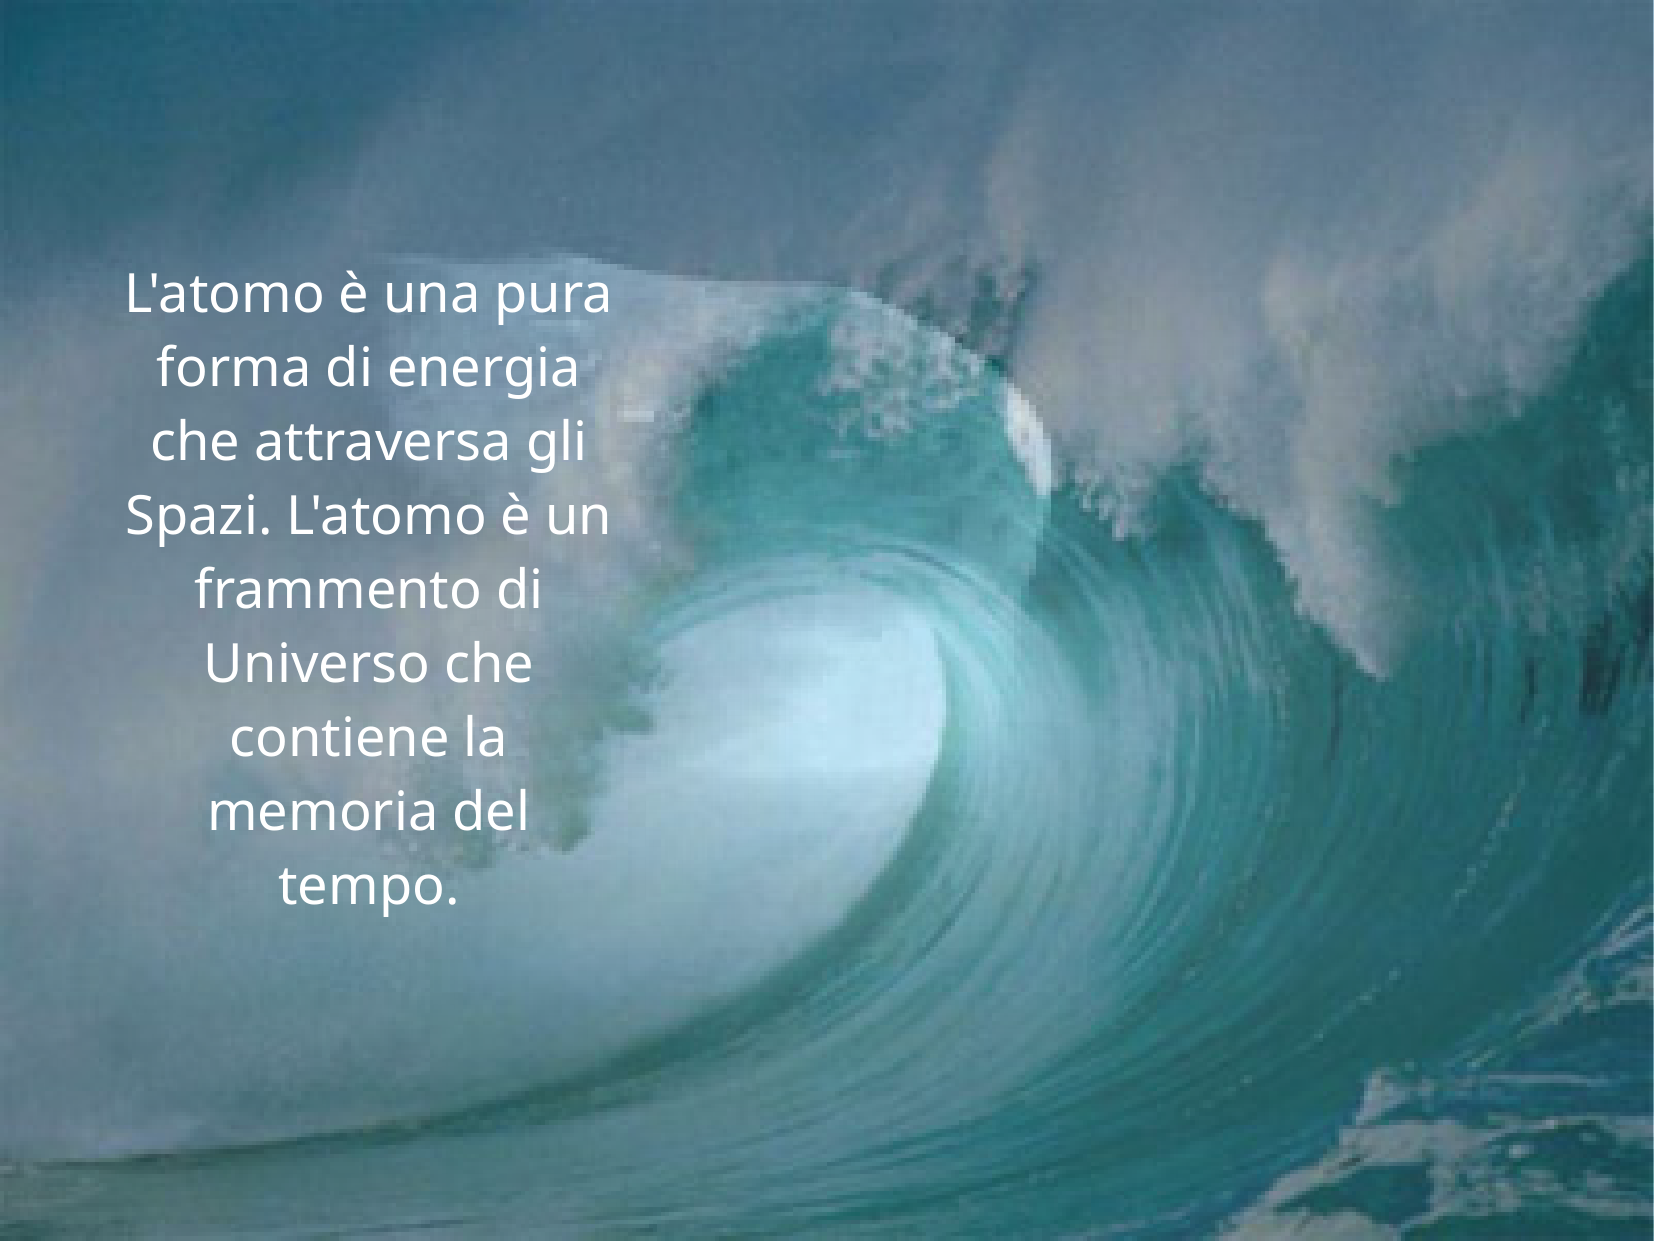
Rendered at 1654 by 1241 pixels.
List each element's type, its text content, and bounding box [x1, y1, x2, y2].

picture [0, 0, 1654, 1241]
title L'atomo è una pura forma di energia che attraversa gli Spazi. L'atomo è un frammento di Universo che contiene la memoria del tempo. [118, 236, 621, 940]
